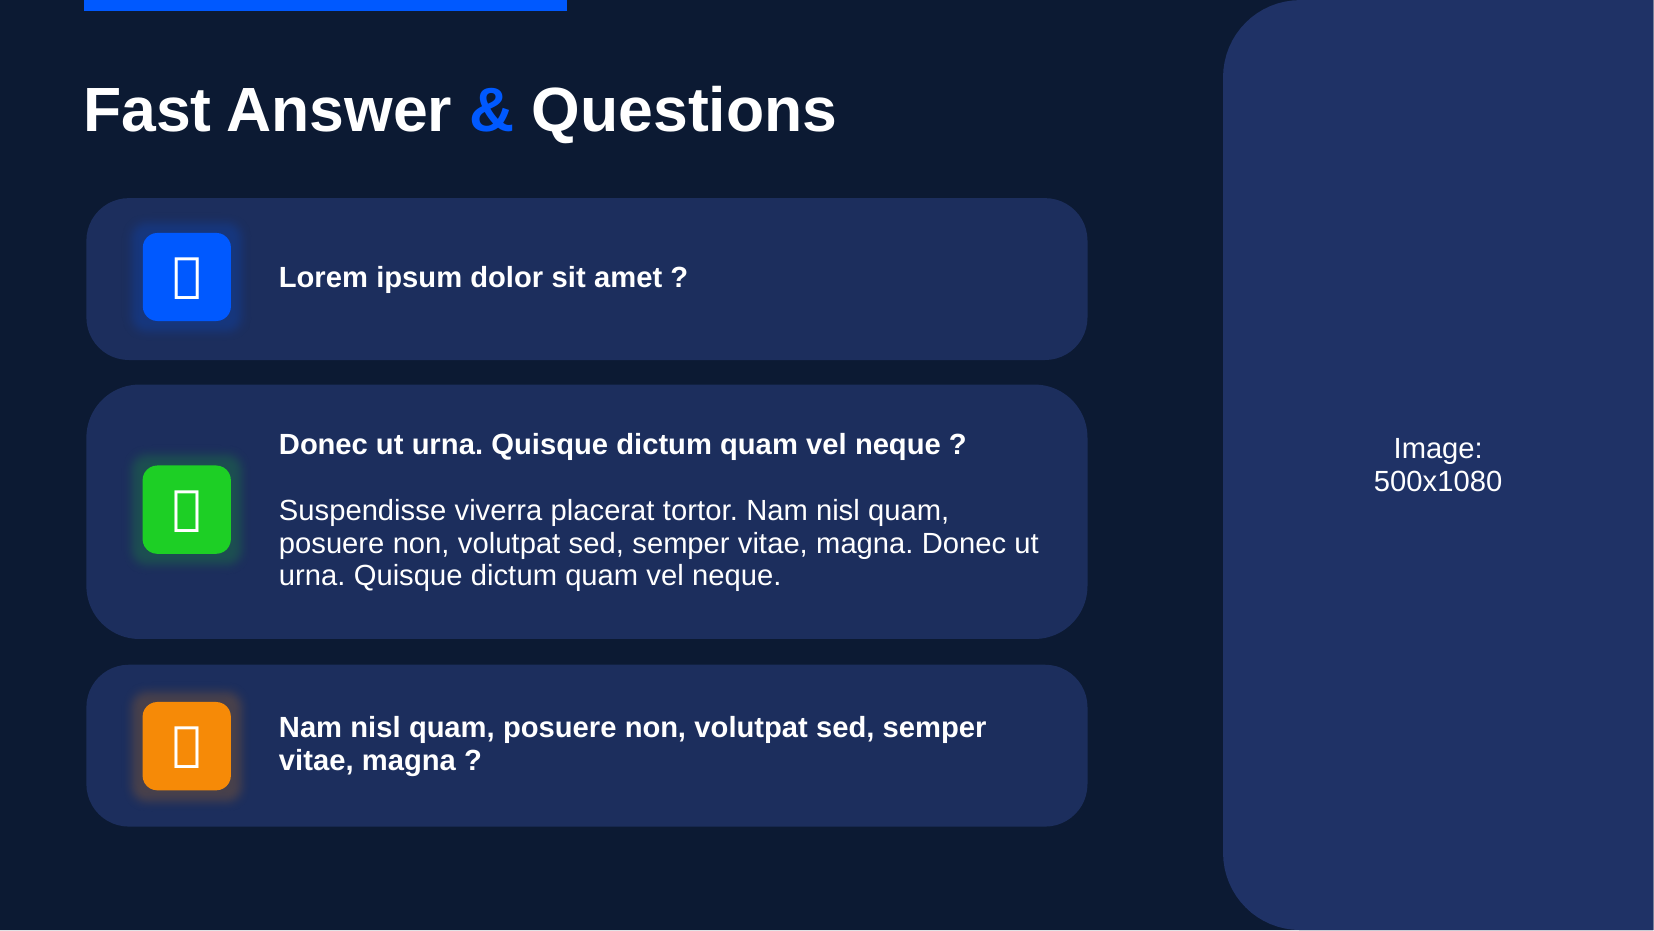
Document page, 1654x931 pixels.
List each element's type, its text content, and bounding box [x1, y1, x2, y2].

text_box Image: 500x1080 [1223, 0, 1654, 931]
text_box Donec ut urna. Quisque dictum quam vel neque ? Suspendisse viverra placerat tortor. Nam nisl quam, posuere non, volutpat sed, semper vitae, magna. Donec ut urna. Quisque dictum quam vel neque. [243, 418, 1051, 602]
text_box  [142, 232, 231, 322]
title Fast Answer & Questions [83, 75, 1223, 188]
text_box [86, 198, 1088, 361]
text_box Nam nisl quam, posuere non, volutpat sed, semper vitae, magna ? [244, 698, 1051, 790]
text_box [86, 664, 1088, 827]
text_box [86, 384, 1088, 639]
text_box  [142, 701, 231, 791]
text_box Lorem ipsum dolor sit amet ? [246, 232, 1051, 323]
text_box  [142, 465, 231, 554]
